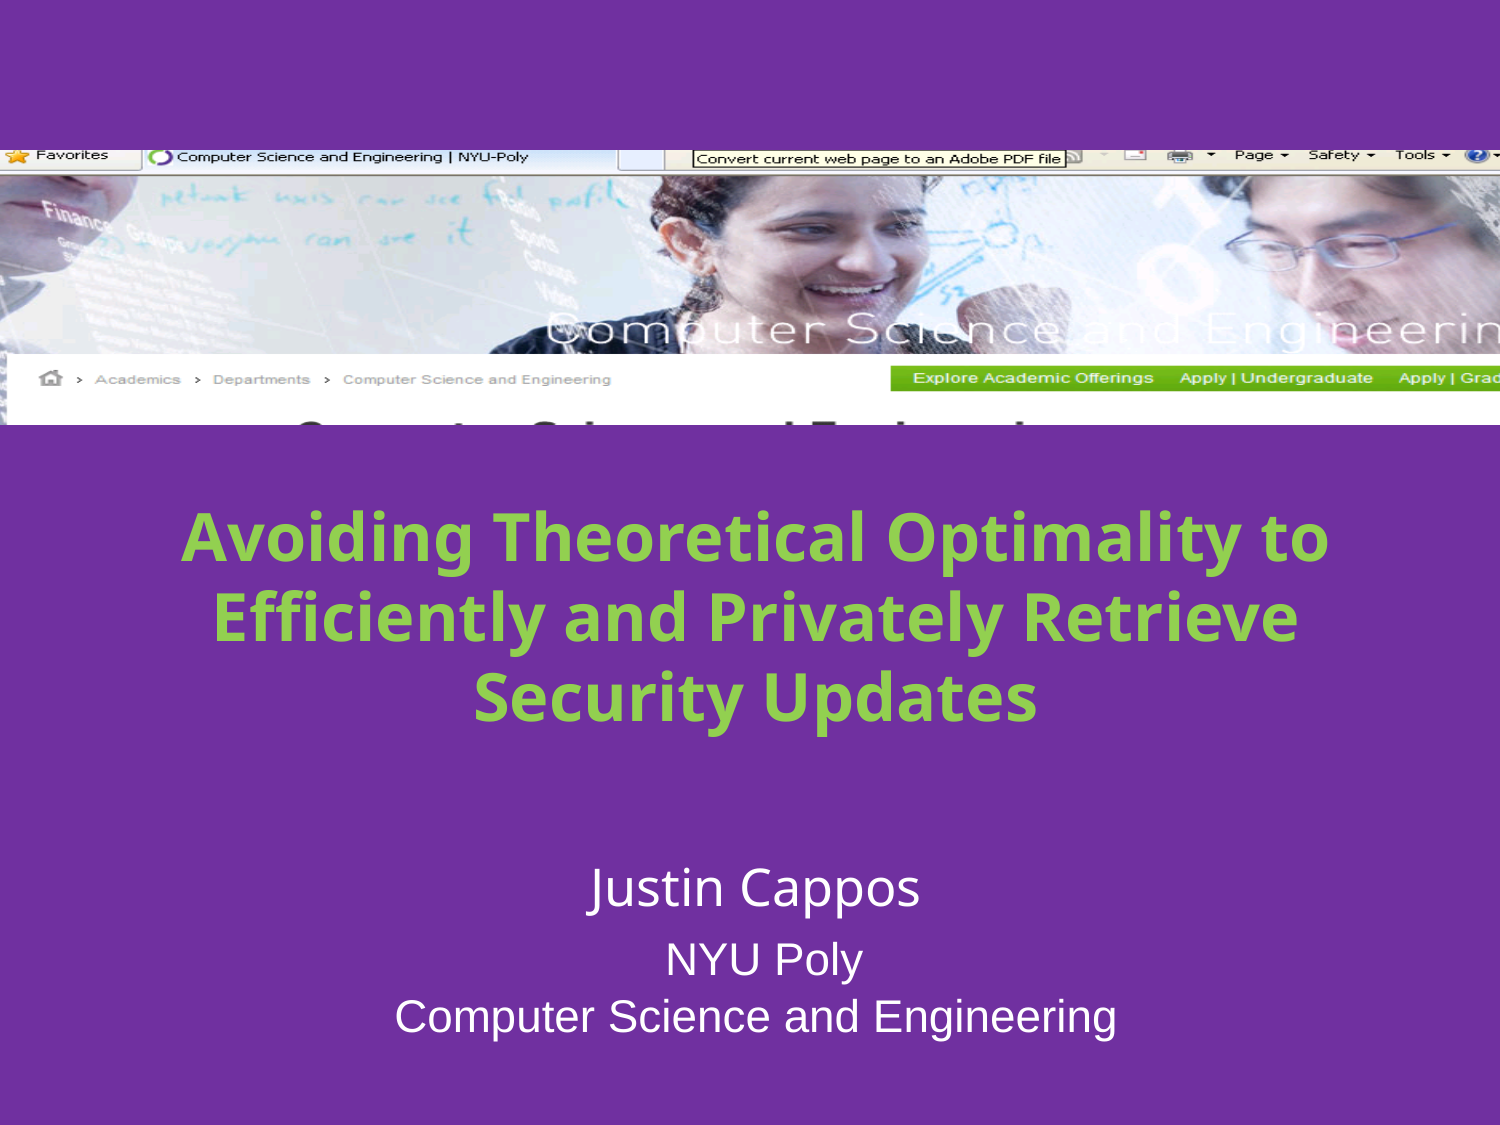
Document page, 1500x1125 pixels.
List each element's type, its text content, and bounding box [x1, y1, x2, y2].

text_box Avoiding Theoretical Optimality to Efficiently and Privately Retrieve Security Updates Justin Cappos NYU Poly Computer Science and Engineering [137, 487, 1375, 1050]
text_box [0, 425, 1500, 1125]
picture [0, 149, 1500, 425]
text_box [0, 0, 1500, 149]
